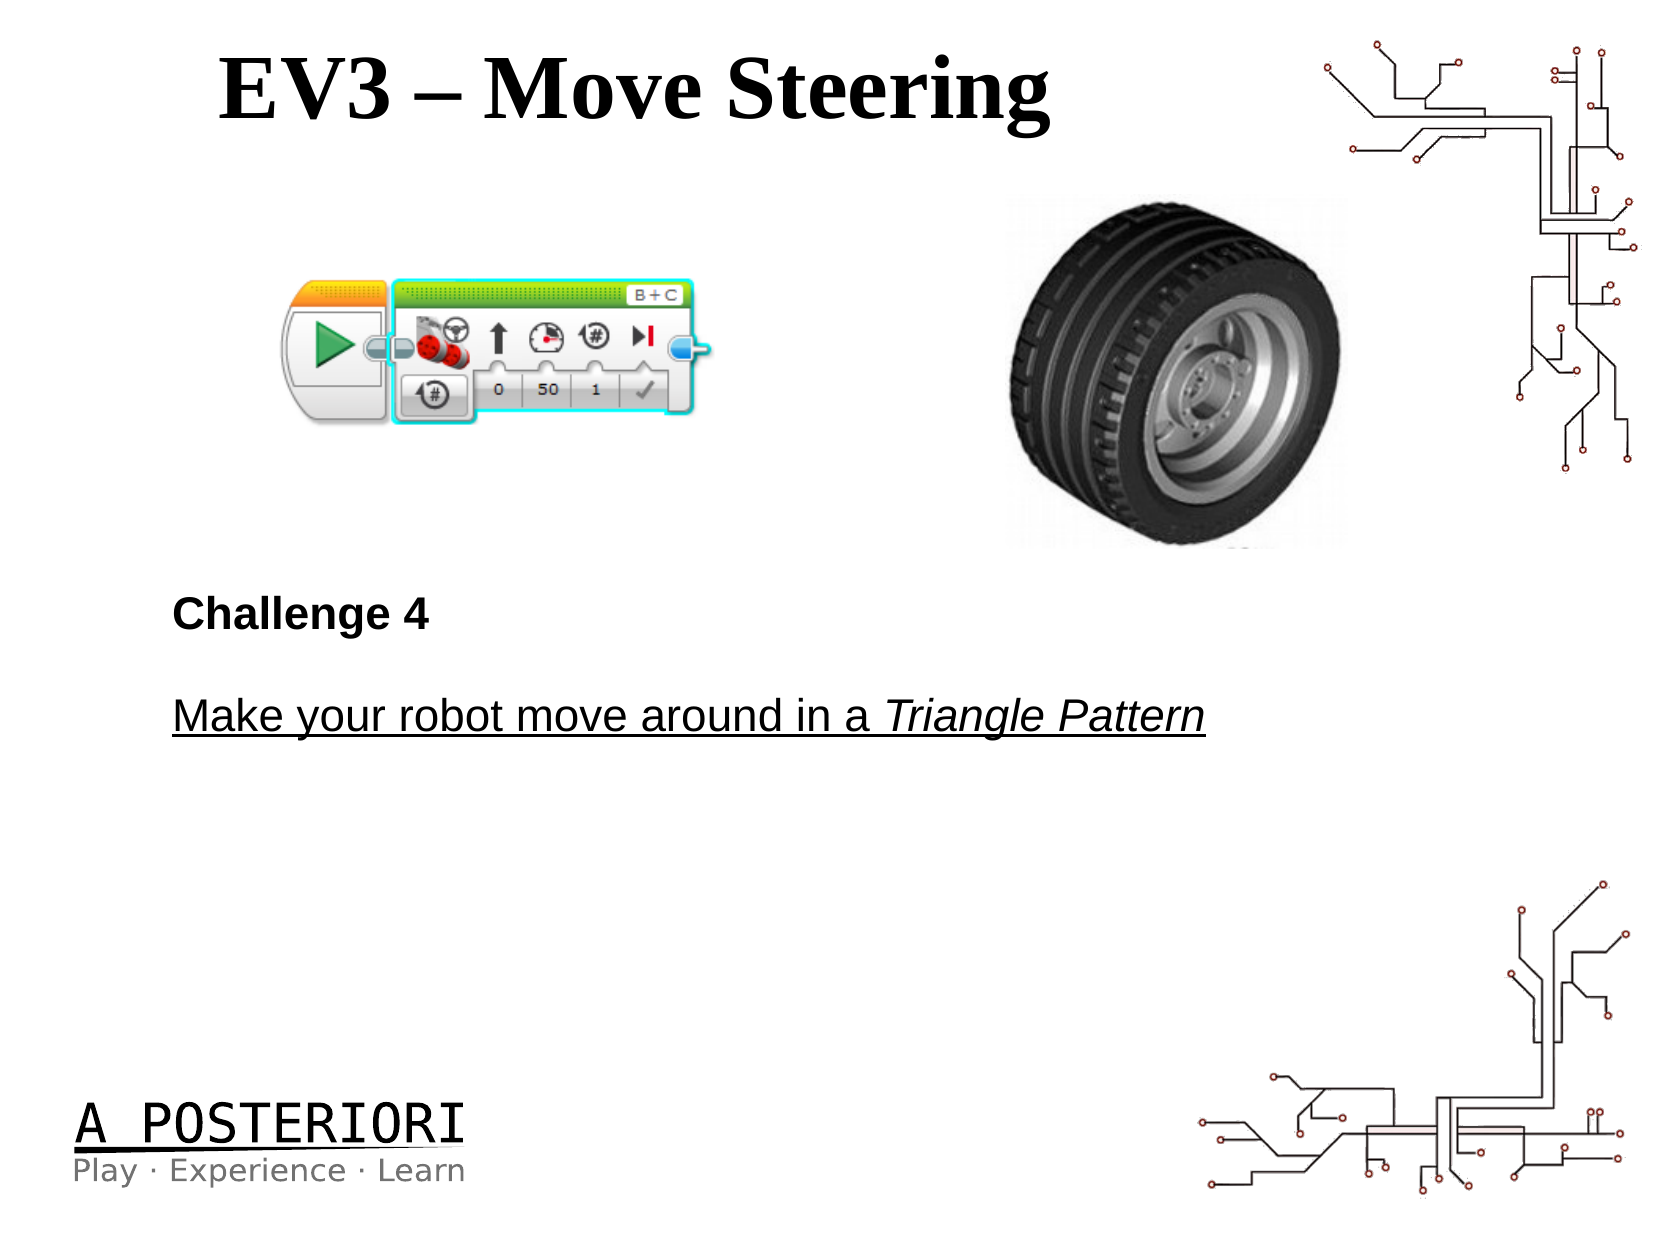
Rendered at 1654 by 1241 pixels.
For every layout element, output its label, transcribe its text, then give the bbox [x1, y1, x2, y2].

picture [1005, 35, 1643, 549]
text_box Challenge 4 Make your robot move around in a Triangle Pattern [157, 580, 1279, 972]
picture [73, 1101, 466, 1189]
picture [277, 249, 721, 451]
picture [1175, 862, 1636, 1201]
title EV3 – Move Steering [11, 0, 1261, 190]
